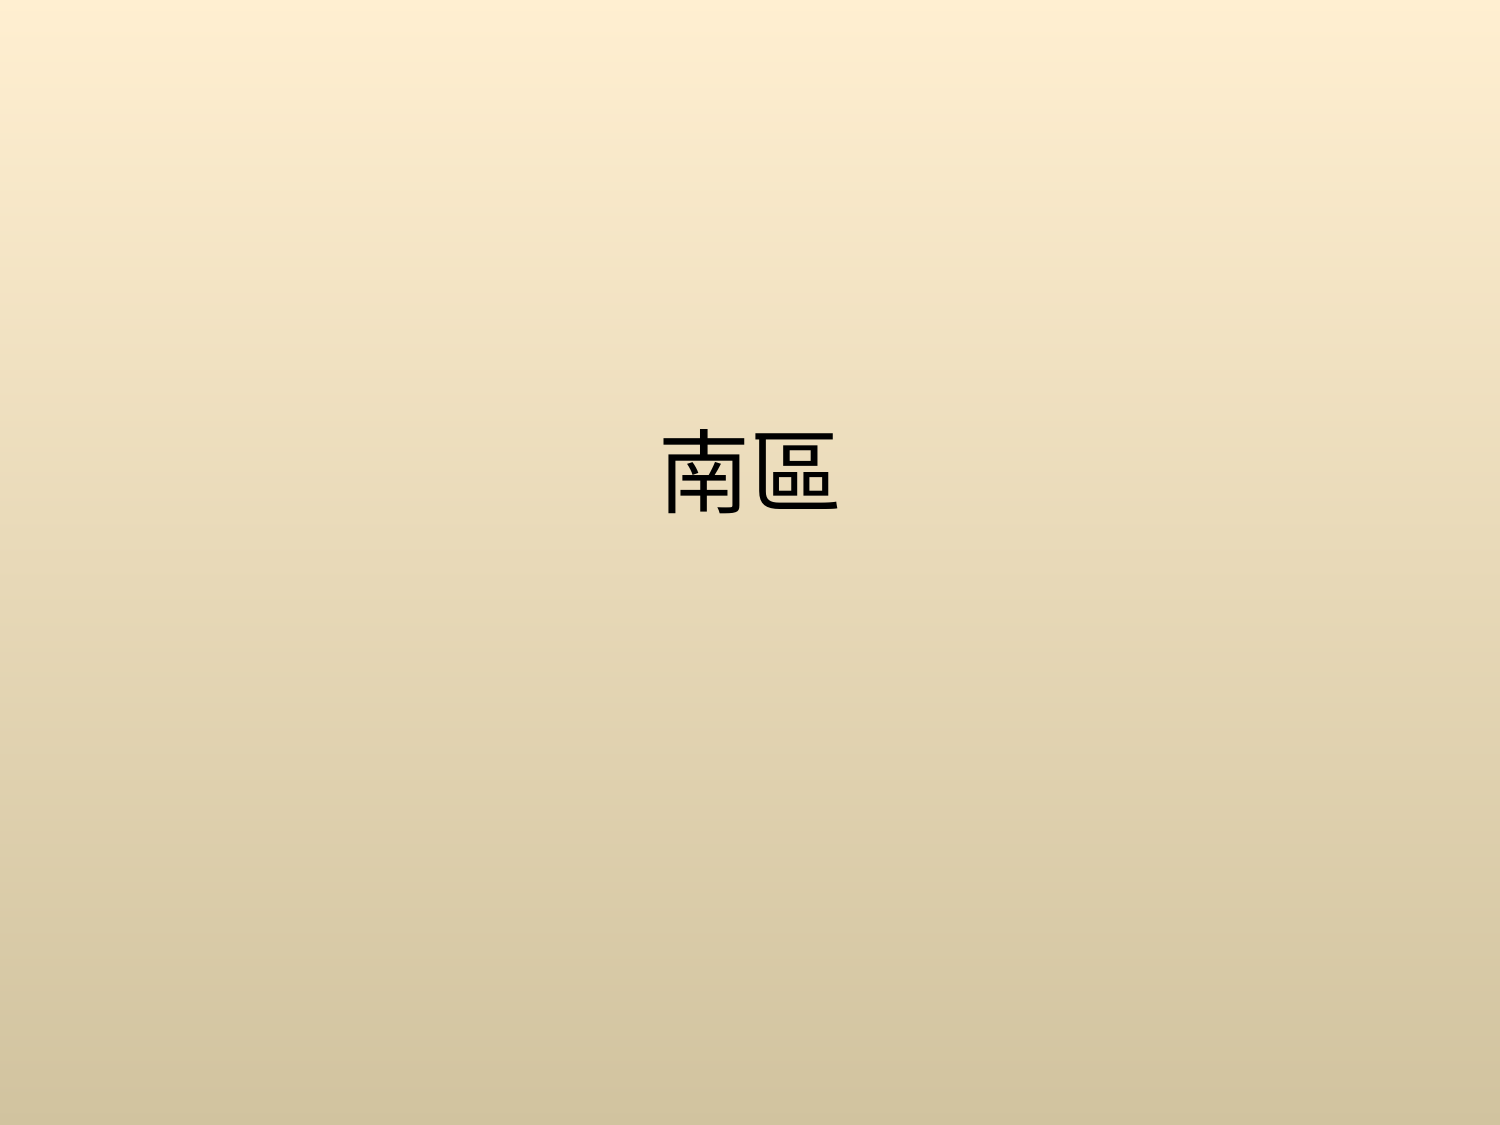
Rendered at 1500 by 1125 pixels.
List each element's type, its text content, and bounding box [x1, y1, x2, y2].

title 南區 [112, 349, 1388, 591]
